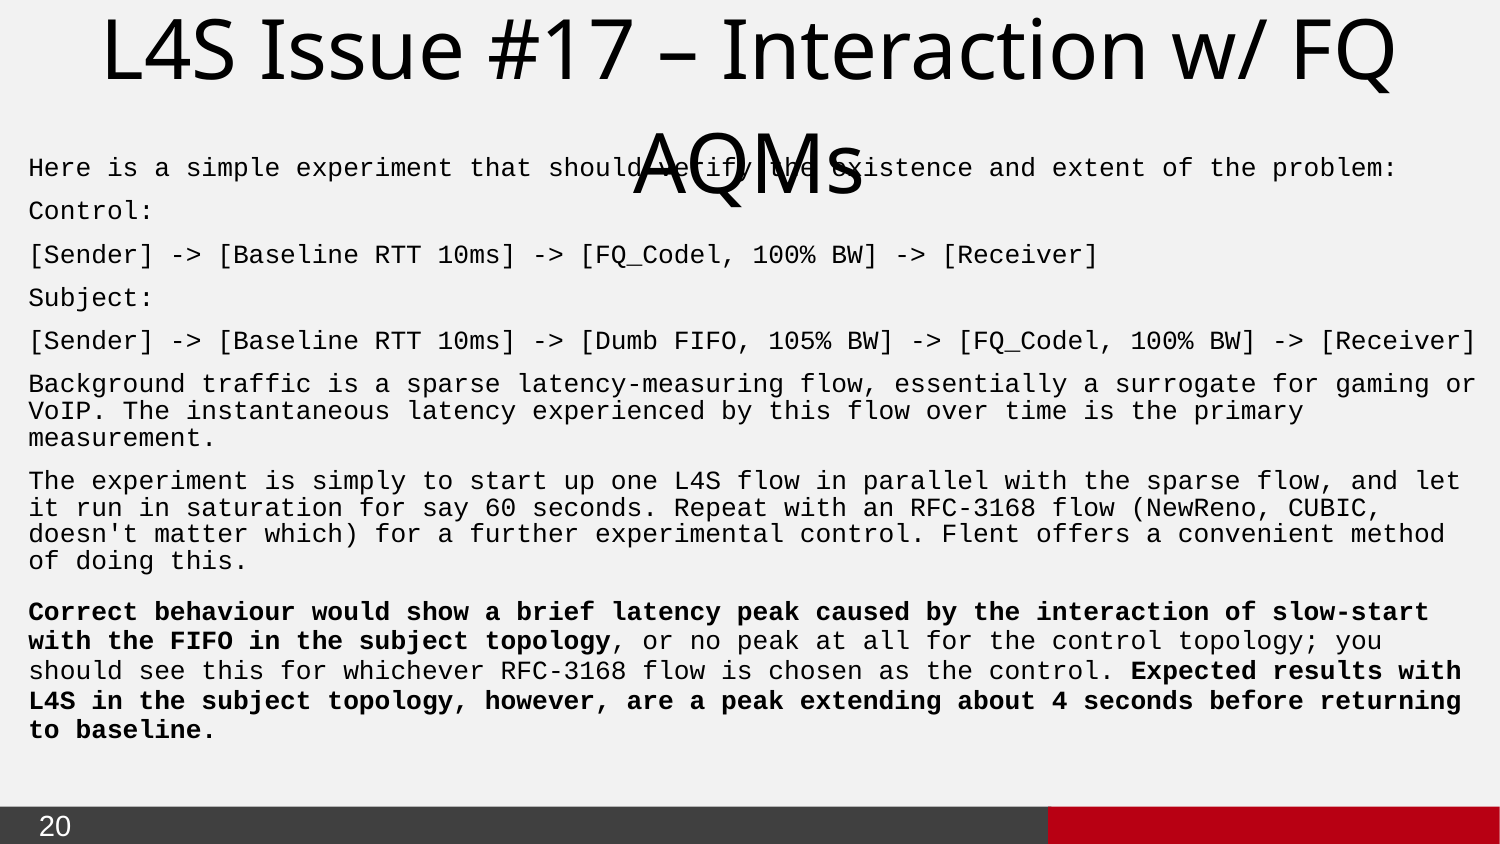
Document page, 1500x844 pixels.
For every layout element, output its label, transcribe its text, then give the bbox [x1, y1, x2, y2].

title L4S Issue #17 – Interaction w/ FQ AQMs [75, 33, 1425, 155]
list Here is a simple experiment that should verify the existence and extent of the problem: Control: [Sender] -> [Baseline RTT 10ms] -> [FQ_Codel, 100% BW] -> [Receiver] Subject: [Sender] -> [Baseline RTT 10ms] -> [Dumb FIFO, 105% BW] -> [FQ_Codel, 100% BW] -> [Receiver] Background traffic is a sparse latency-measuring flow, essentially a surrogate for gaming or VoIP. The instantaneous latency experienced by this flow over time is the primary measurement. The experiment is simply to start up one L4S flow in parallel with the sparse flow, and let it run in saturation for say 60 seconds. Repeat with an RFC-3168 flow (NewReno, CUBIC, doesn't matter which) for a further experimental control. Flent offers a convenient method of doing this. Correct behaviour would show a brief latency peak caused by the interaction of slow-start with the FIFO in the subject topology, or no peak at all for the control topology; you should see this for whichever RFC-3168 flow is chosen as the control. Expected results with L4S in the subject topology, however, are a peak extending about 4 seconds before returning to baseline. [28, 155, 1492, 771]
